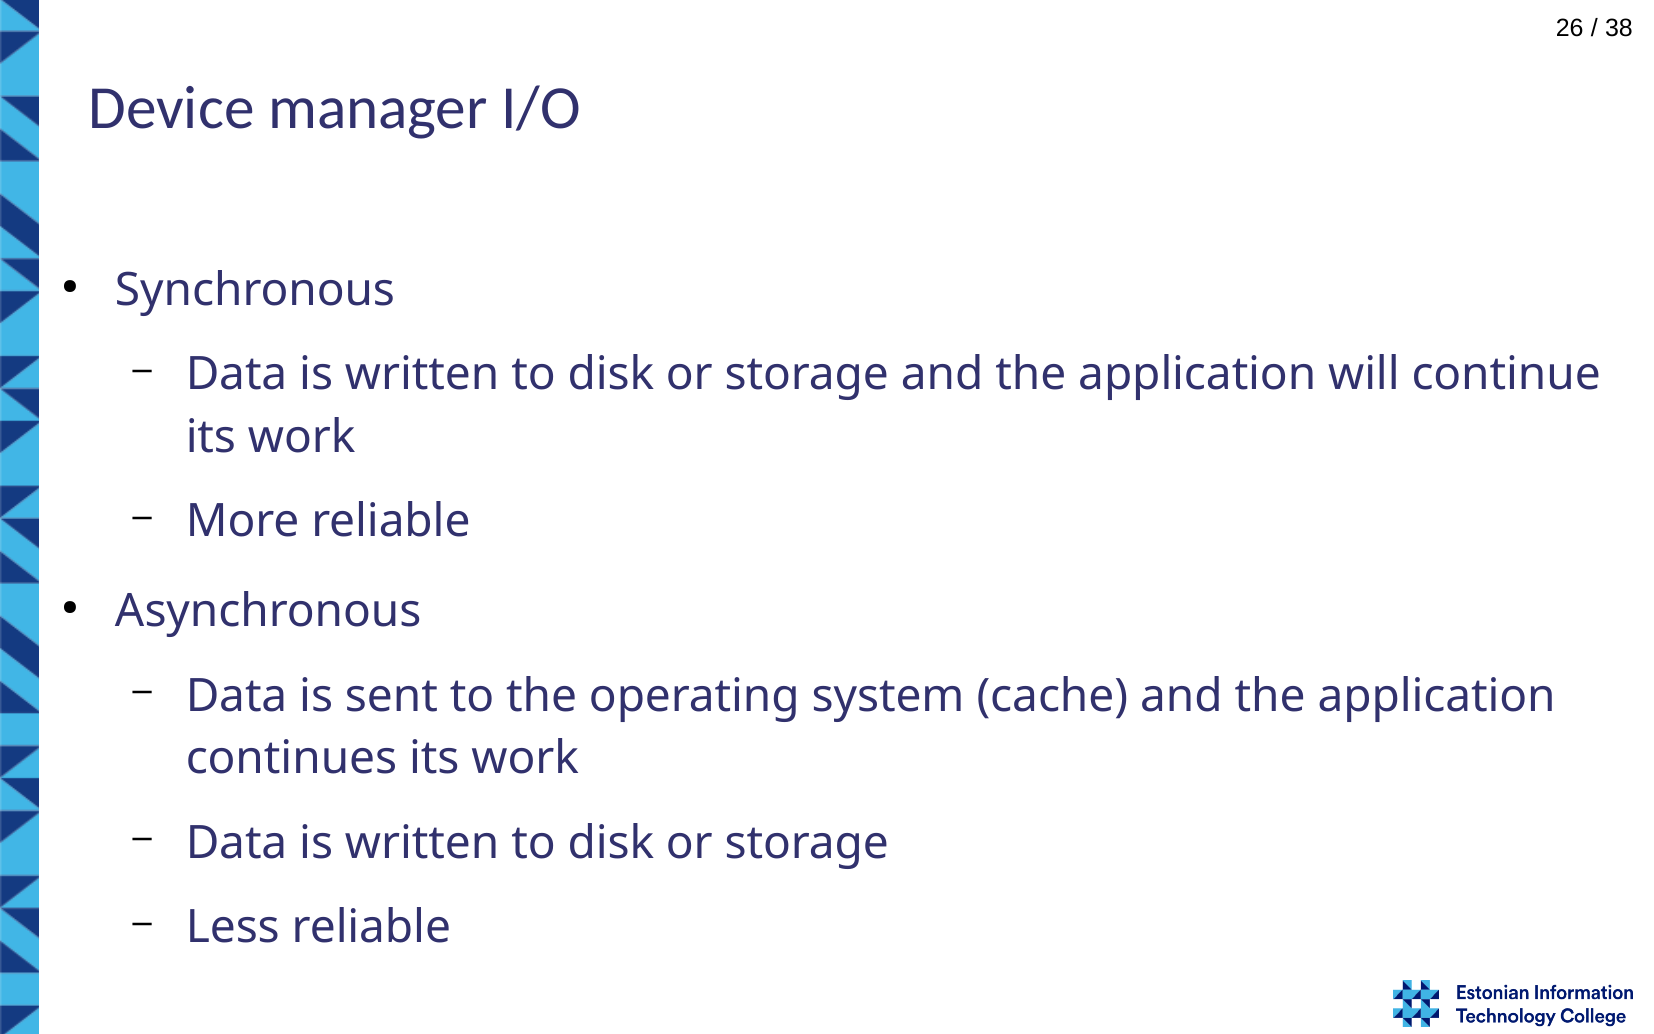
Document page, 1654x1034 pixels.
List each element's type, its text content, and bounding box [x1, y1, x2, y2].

list Synchronous Data is written to disk or storage and the application will continue its work More reliable Asynchronous Data is sent to the operating system (cache) and the application continues its work Data is written to disk or storage Less reliable [44, 255, 1611, 995]
title Device manager I/O [88, 63, 1565, 163]
picture [1393, 980, 1633, 1027]
